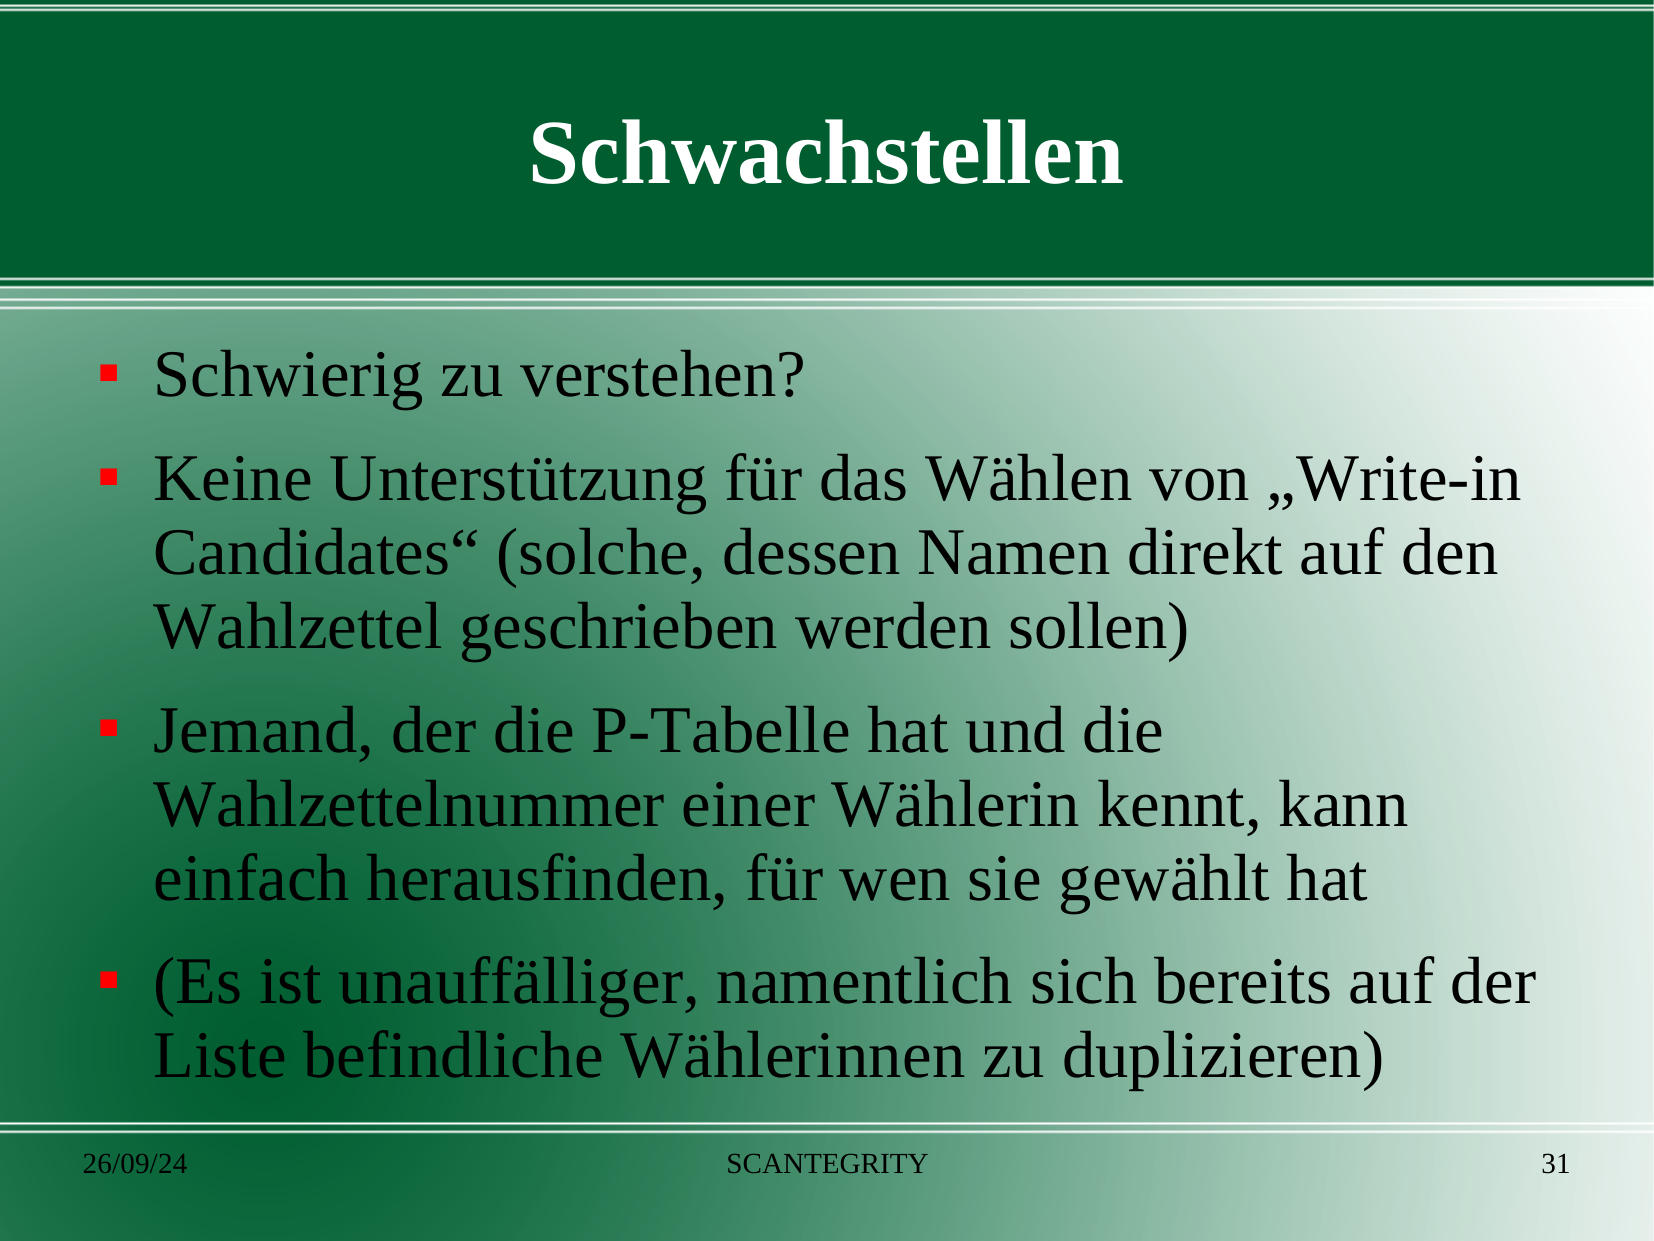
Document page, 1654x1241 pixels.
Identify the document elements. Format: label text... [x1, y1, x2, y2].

list Schwierig zu verstehen? Keine Unterstützung für das Wählen von „Write-in Candidates“ (solche, dessen Namen direkt auf den Wahlzettel geschrieben werden sollen) Jemand, der die P-Tabelle hat und die Wahlzettelnummer einer Wählerin kennt, kann einfach herausfinden, für wen sie gewählt hat (Es ist unauffälliger, namentlich sich bereits auf der Liste befindliche Wählerinnen zu duplizieren) [82, 337, 1571, 1093]
title Schwachstellen [82, 56, 1571, 250]
picture [0, 0, 1654, 1241]
